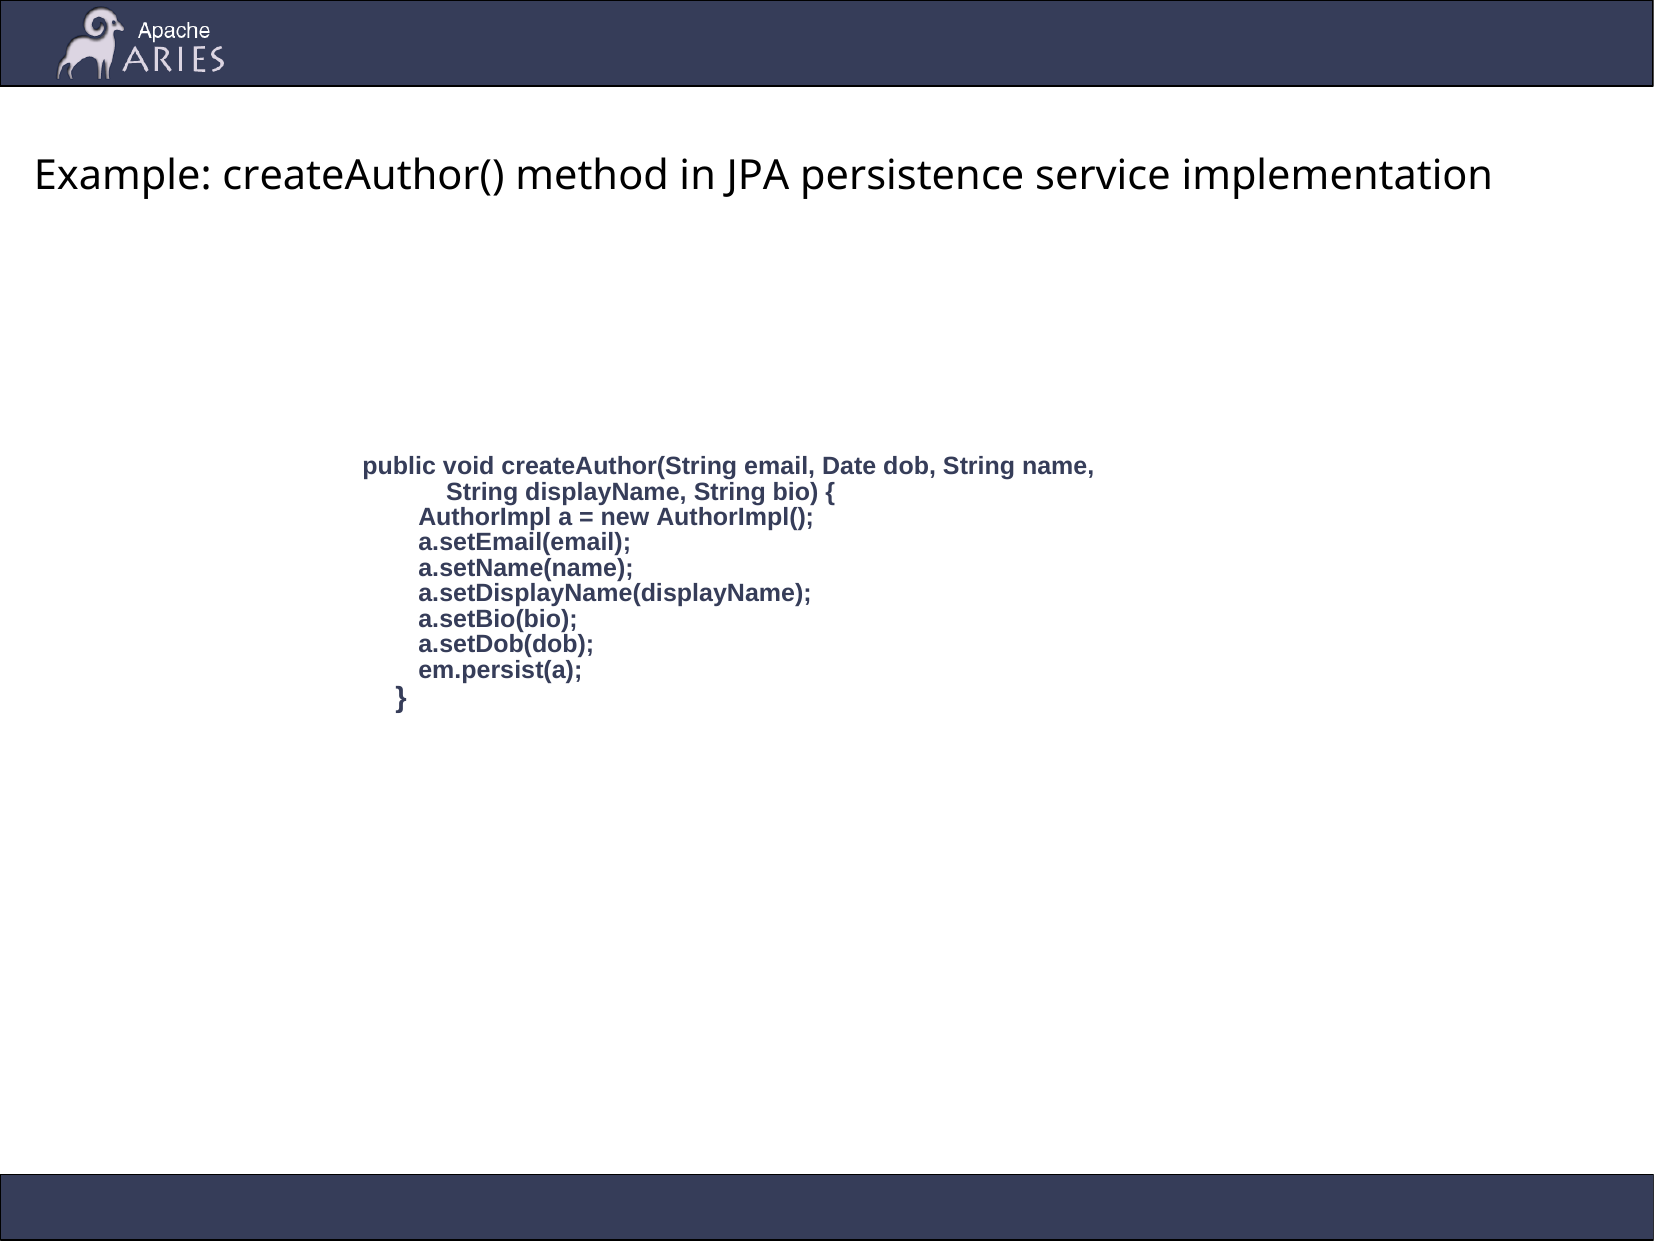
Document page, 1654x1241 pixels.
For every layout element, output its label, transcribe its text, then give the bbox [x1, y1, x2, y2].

text_box Example: createAuthor() method in JPA persistence service implementation [33, 145, 1447, 212]
title public void createAuthor(String email, Date dob, String name, String displayName, String bio) { AuthorImpl a = new AuthorImpl(); a.setEmail(email); a.setName(name); a.setDisplayName(displayName); a.setBio(bio); a.setDob(dob); em.persist(a); } [347, 404, 1217, 796]
picture [47, 3, 232, 83]
